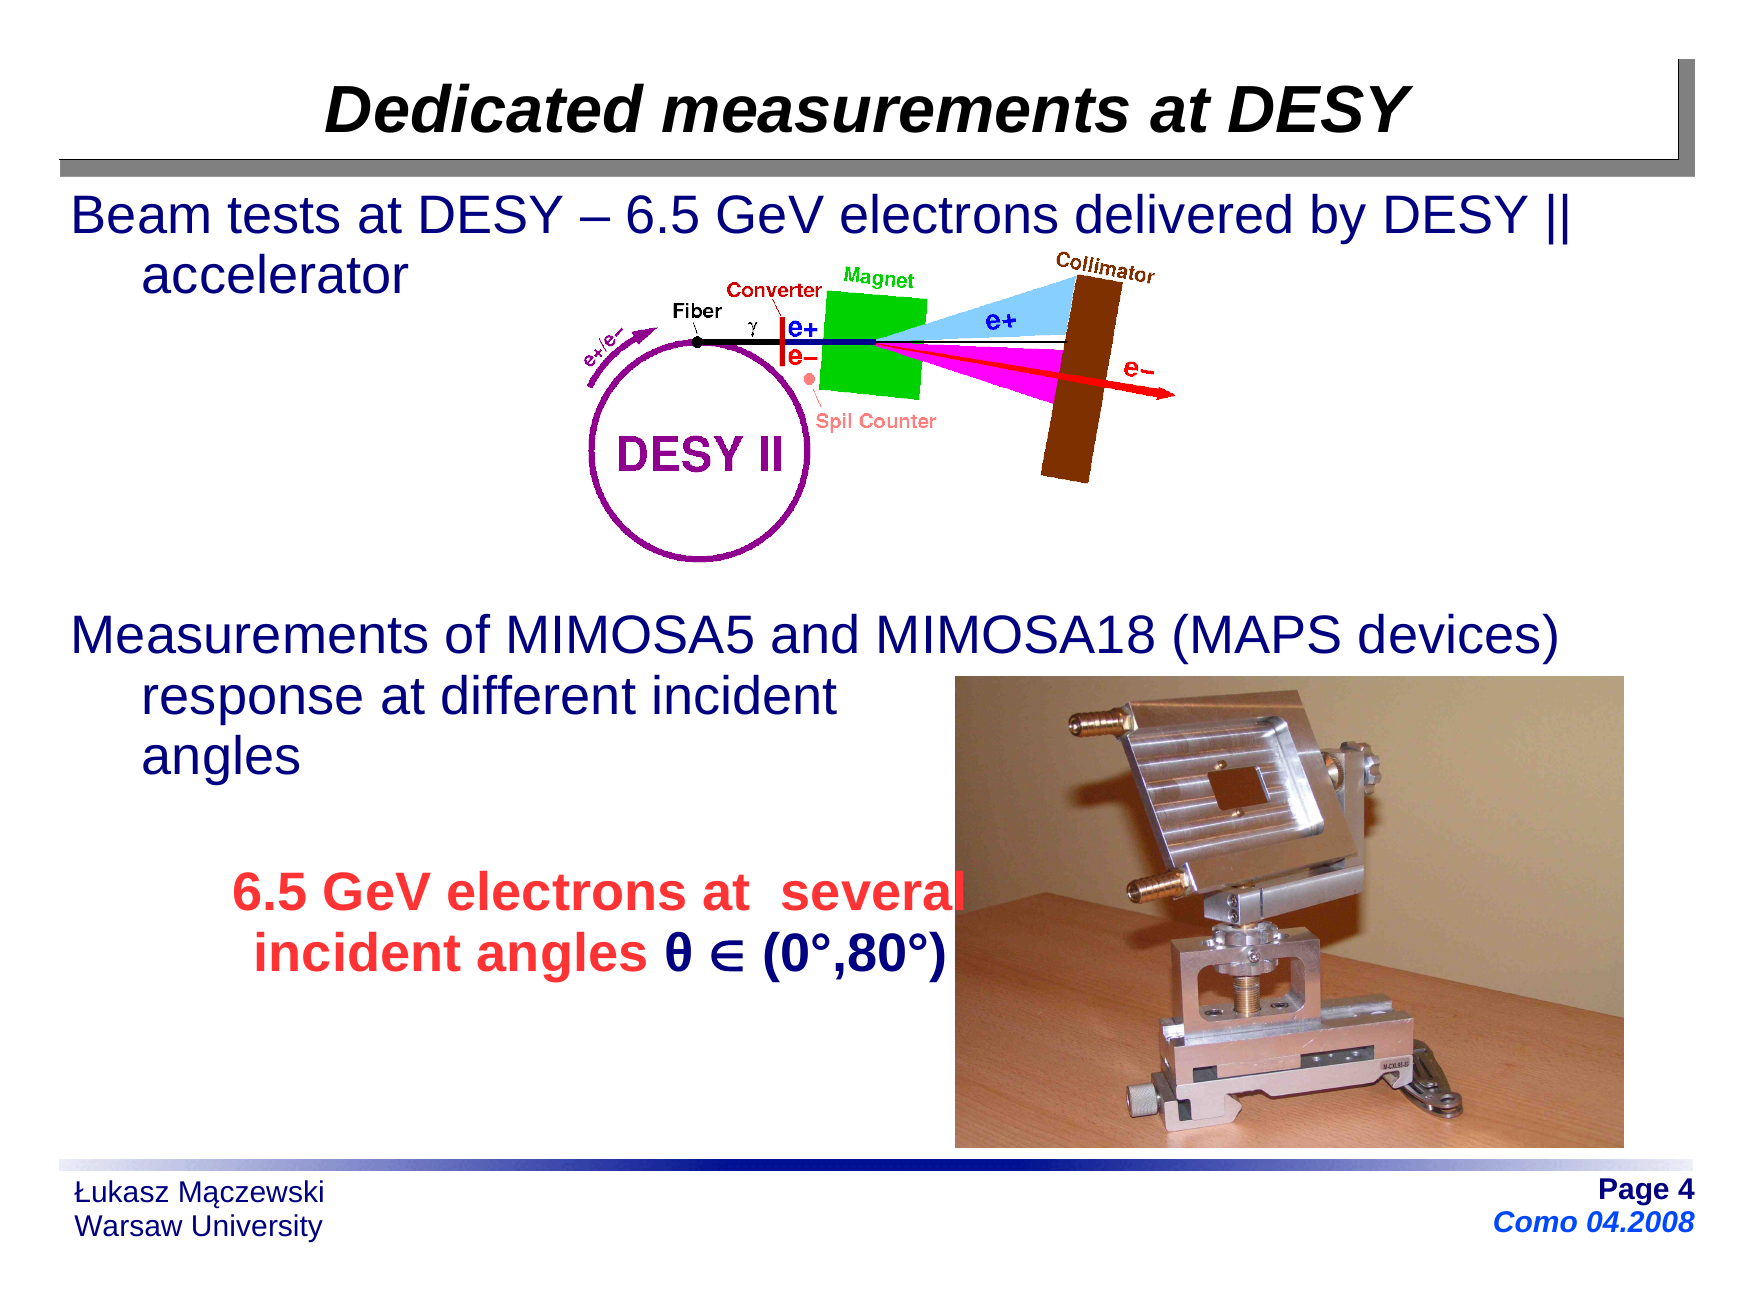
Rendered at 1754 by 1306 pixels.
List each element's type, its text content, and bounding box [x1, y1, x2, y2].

text_box 6.5 GeV electrons at several incident angles θ ∈ (0°,80°) [102, 861, 912, 983]
picture [579, 250, 1175, 564]
picture [955, 676, 1624, 1148]
title Dedicated measurements at DESY [59, 47, 1695, 173]
list Beam tests at DESY – 6.5 GeV electrons delivered by DESY || accelerator Measurements of MIMOSA5 and MIMOSA18 (MAPS devices) response at different incident angles [59, 184, 1683, 1164]
picture [59, 1159, 1693, 1171]
